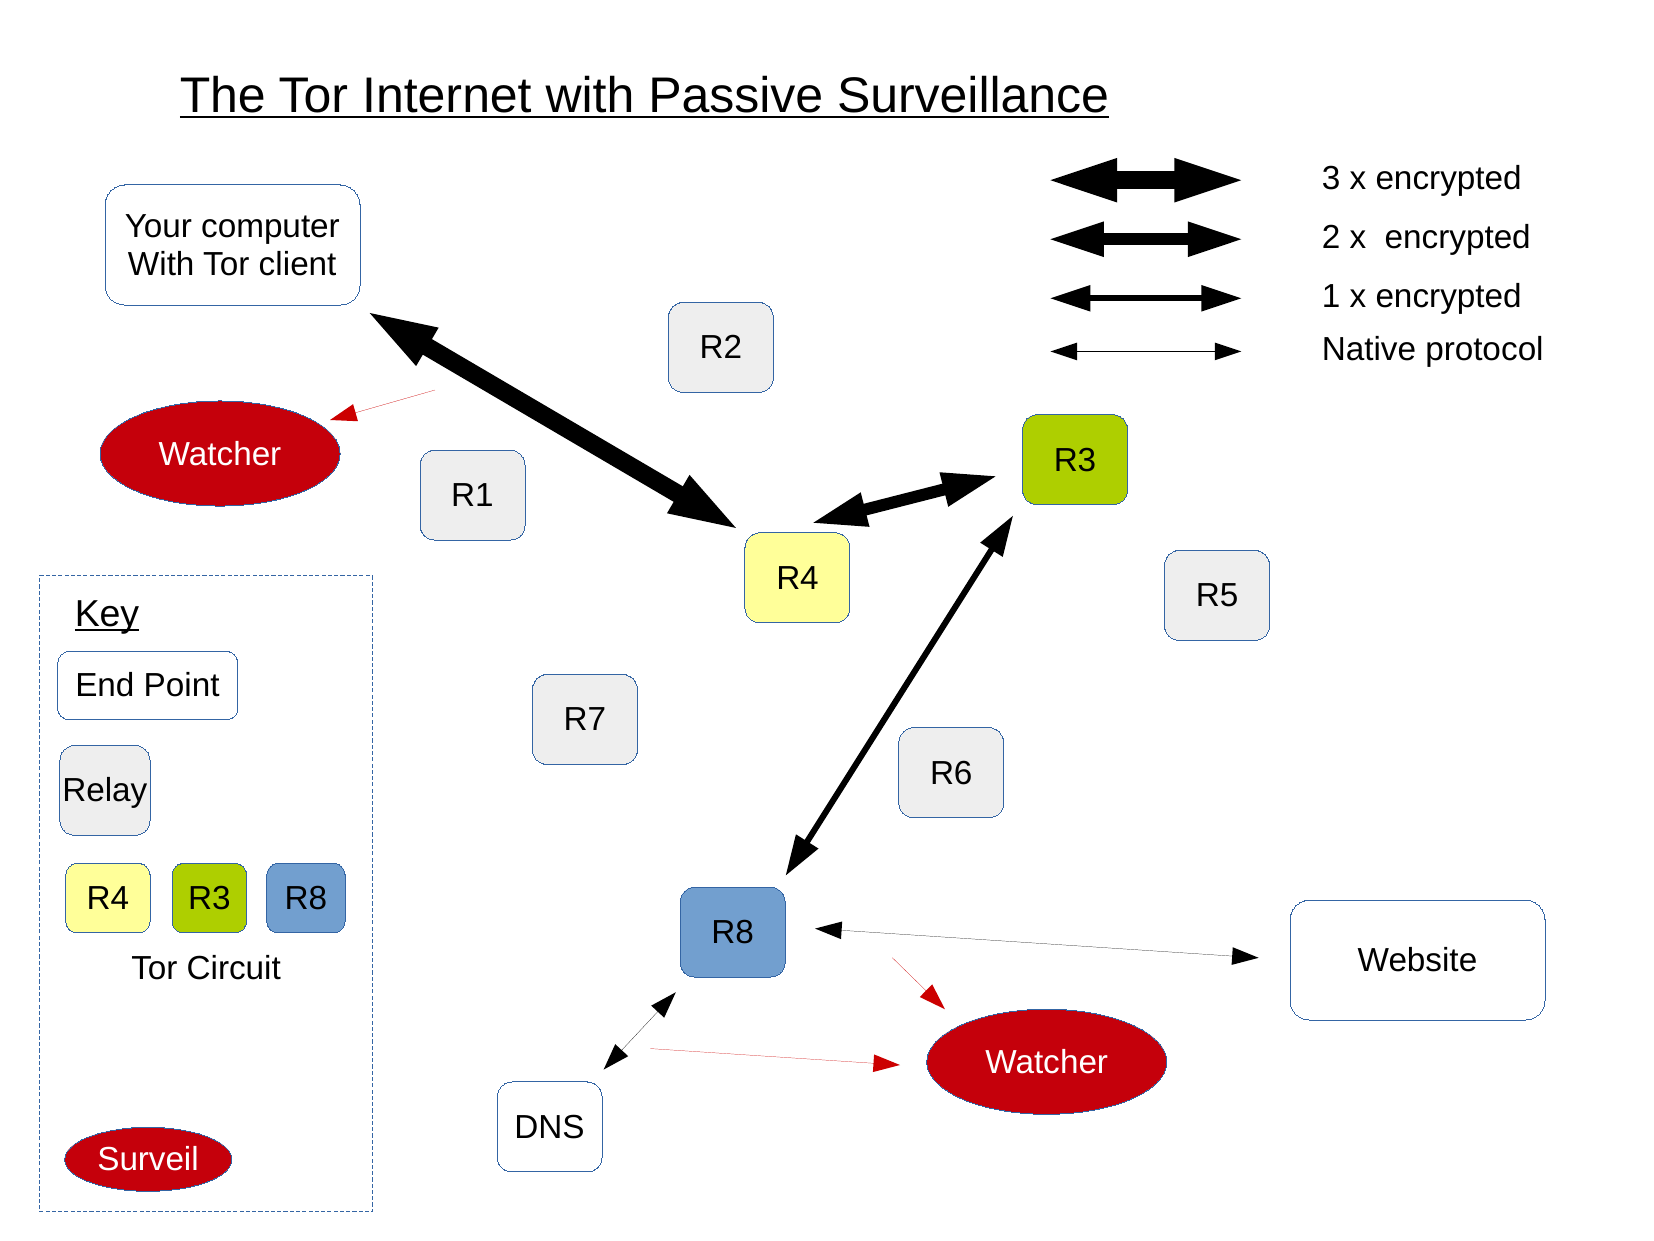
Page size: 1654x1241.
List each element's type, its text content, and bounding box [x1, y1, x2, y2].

text_box 1 x encrypted [1307, 269, 1537, 322]
text_box Relay [59, 745, 151, 836]
text_box R4 [744, 532, 850, 623]
text_box Website [1290, 900, 1546, 1021]
text_box R2 [668, 302, 774, 393]
text_box R8 [680, 887, 786, 978]
text_box R6 [898, 727, 1004, 818]
text_box R5 [1164, 550, 1270, 641]
text_box 2 x encrypted [1307, 210, 1547, 263]
text_box R1 [420, 450, 526, 541]
text_box Your computer With Tor client [105, 184, 361, 306]
text_box R3 [172, 863, 247, 933]
text_box The Tor Internet with Passive Surveillance [165, 60, 1124, 131]
text_box DNS [497, 1081, 603, 1172]
text_box End Point [57, 651, 238, 720]
text_box 3 x encrypted [1307, 151, 1537, 204]
text_box Surveil [64, 1127, 232, 1192]
text_box Key [60, 585, 166, 642]
text_box R7 [532, 674, 638, 765]
text_box Watcher [926, 1009, 1167, 1115]
text_box Tor Circuit [116, 942, 296, 995]
text_box Native protocol [1307, 323, 1560, 375]
text_box R4 [65, 863, 151, 933]
text_box R3 [1022, 414, 1128, 505]
text_box Watcher [100, 400, 341, 507]
text_box [39, 575, 373, 1212]
text_box R8 [266, 863, 346, 933]
